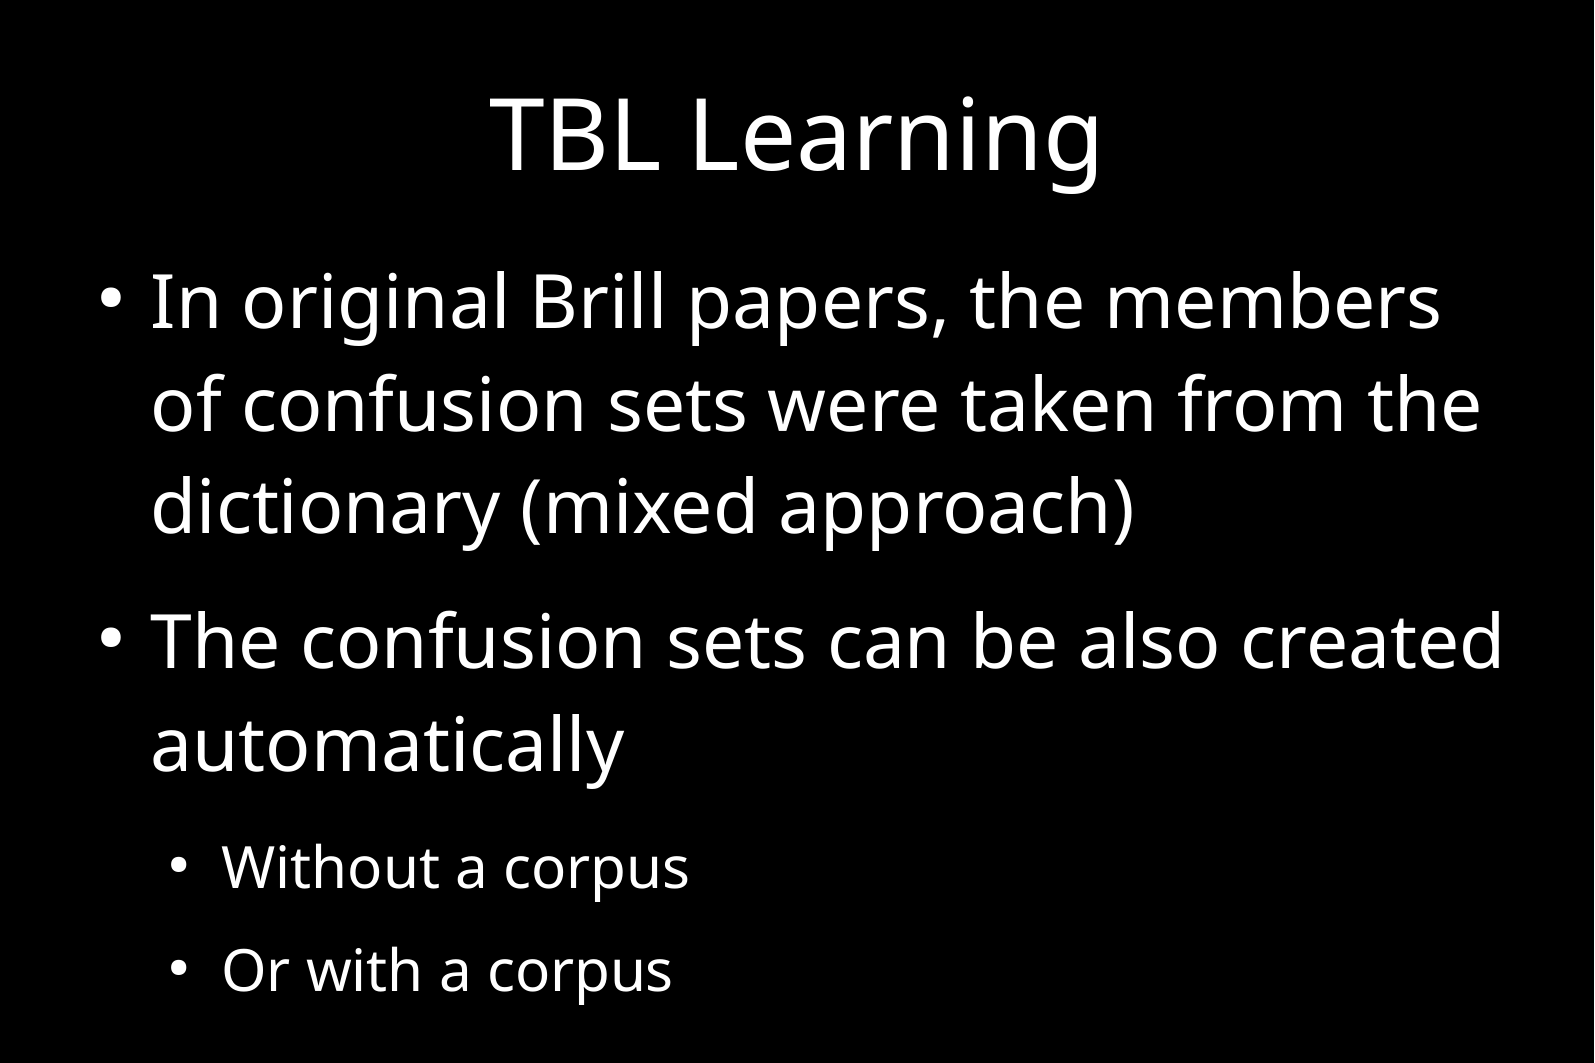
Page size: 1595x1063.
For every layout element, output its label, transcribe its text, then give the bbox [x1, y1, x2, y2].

title TBL Learning [79, 49, 1515, 213]
list In original Brill papers, the members of confusion sets were taken from the dictionary (mixed approach) The confusion sets can be also created automatically Without a corpus Or with a corpus [79, 248, 1515, 936]
